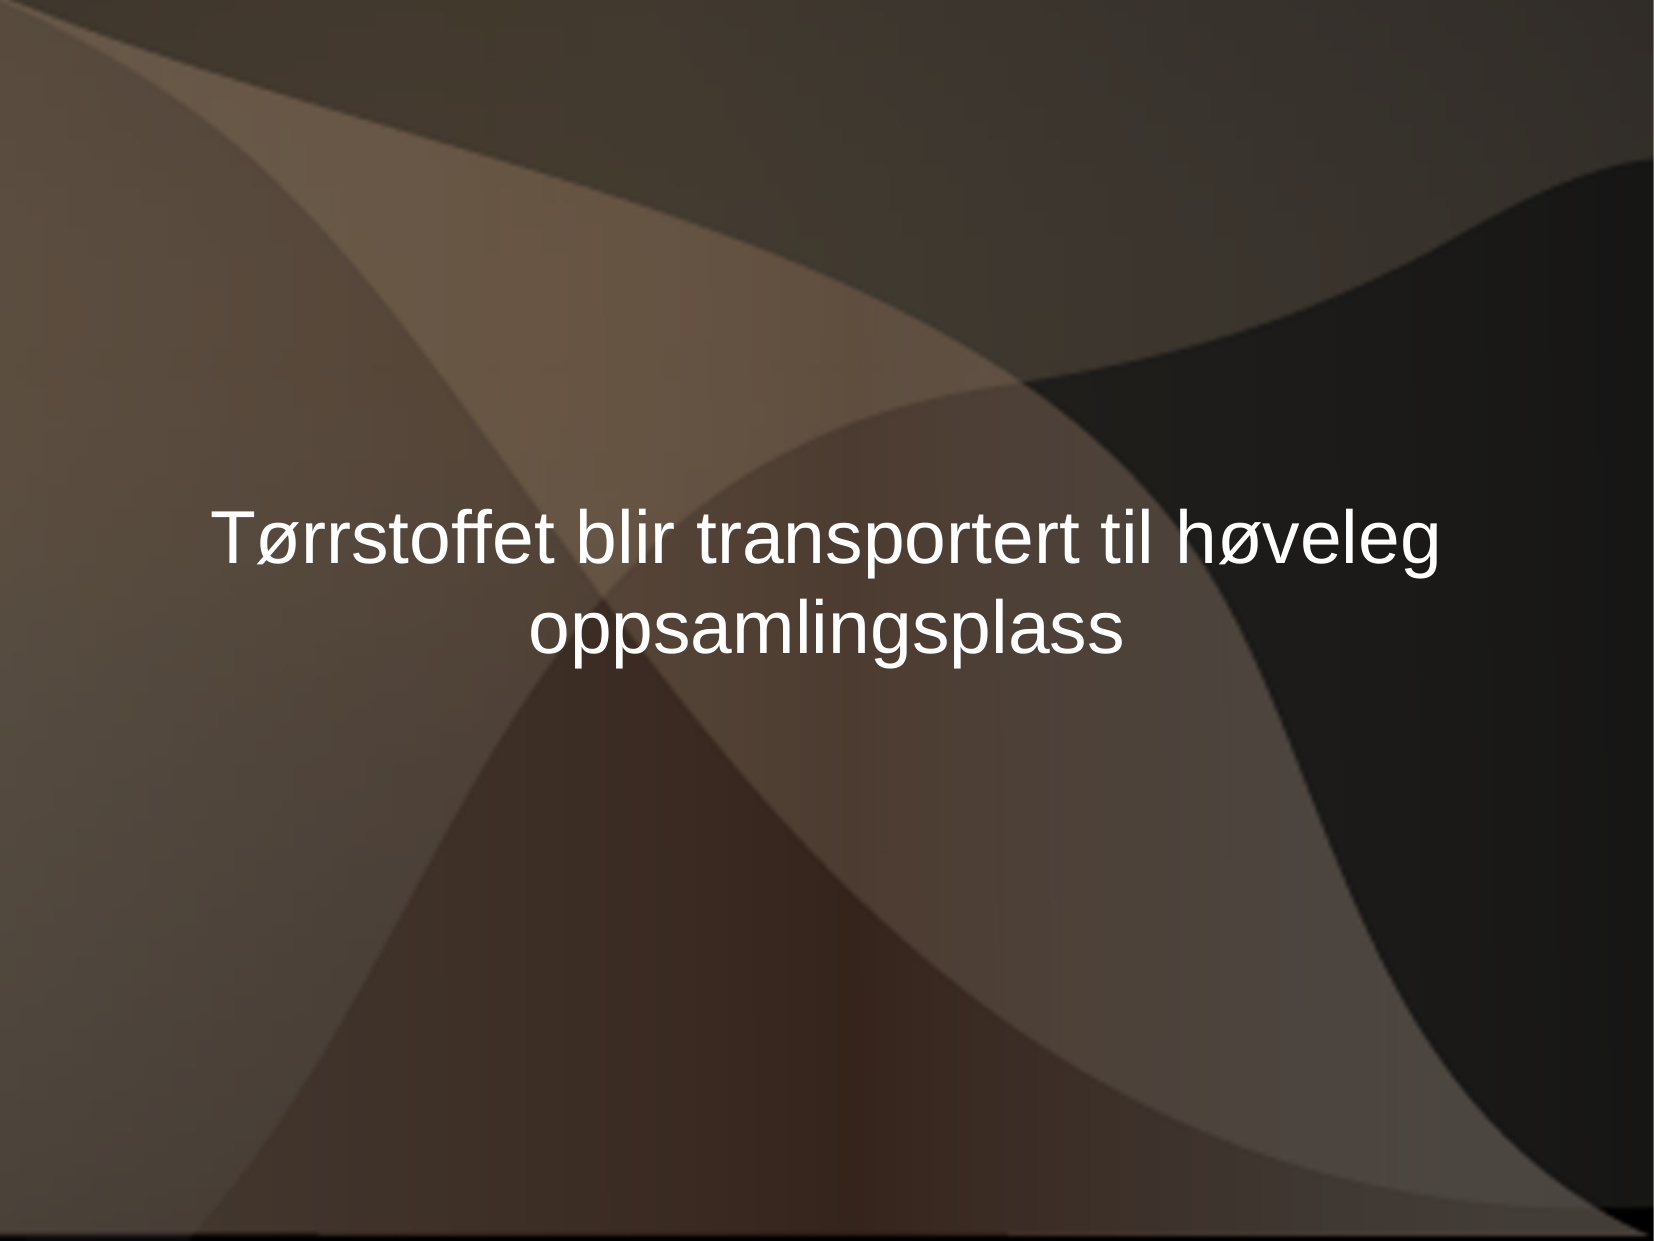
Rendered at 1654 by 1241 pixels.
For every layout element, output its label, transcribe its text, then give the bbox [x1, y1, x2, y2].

subtitle Tørrstoffet blir transportert til høveleg oppsamlingsplass [82, 49, 1571, 1109]
